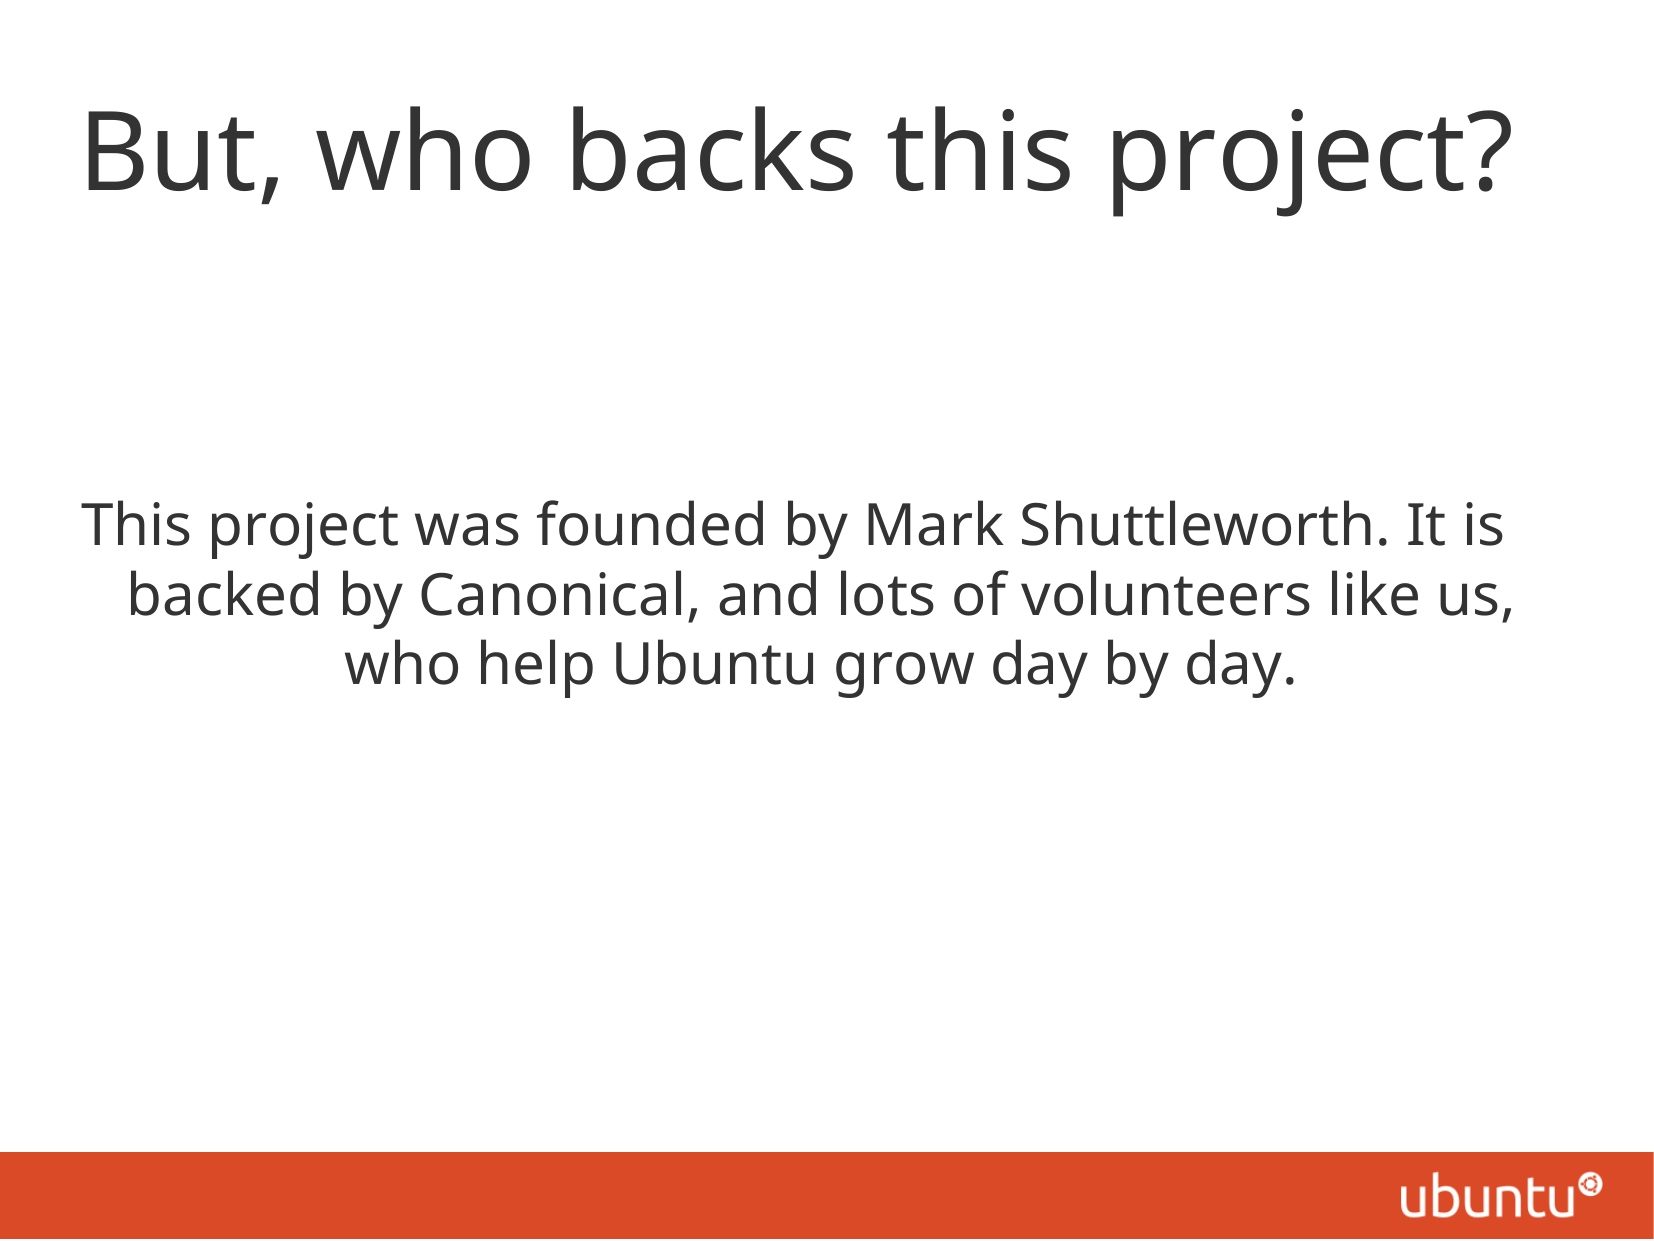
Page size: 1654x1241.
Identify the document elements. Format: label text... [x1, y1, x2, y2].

list This project was founded by Mark Shuttleworth. It is backed by Canonical, and lots of volunteers like us, who help Ubuntu grow day by day. [37, 268, 1549, 1088]
title But, who backs this project? [18, 47, 1576, 263]
picture [0, 1152, 1654, 1239]
